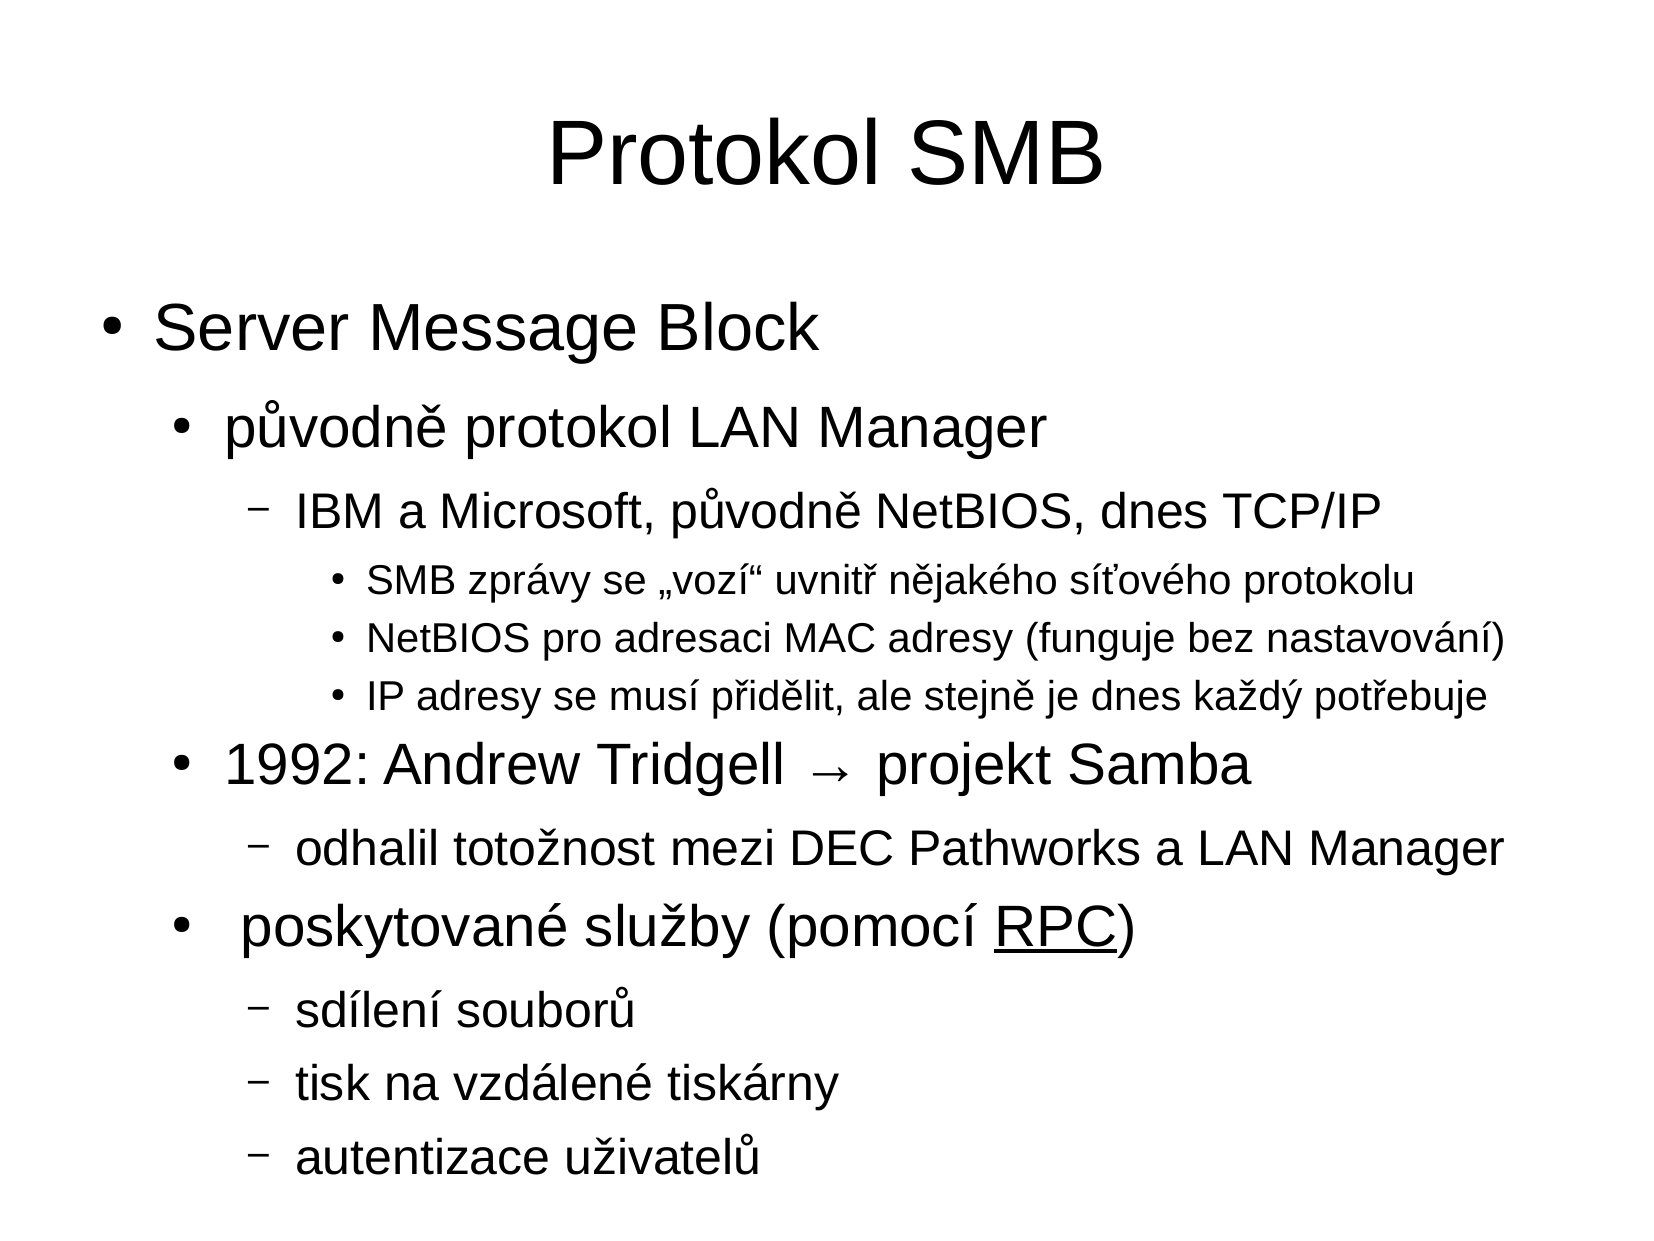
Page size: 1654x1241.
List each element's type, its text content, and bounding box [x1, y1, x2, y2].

list Server Message Block původně protokol LAN Manager IBM a Microsoft, původně NetBIOS, dnes TCP/IP SMB zprávy se „vozí“ uvnitř nějakého síťového protokolu NetBIOS pro adresaci MAC adresy (funguje bez nastavování) IP adresy se musí přidělit, ale stejně je dnes každý potřebuje 1992: Andrew Tridgell → projekt Samba odhalil totožnost mezi DEC Pathworks a LAN Manager poskytované služby (pomocí RPC) sdílení souborů tisk na vzdálené tiskárny autentizace uživatelů [82, 290, 1571, 1185]
title Protokol SMB [82, 49, 1571, 257]
